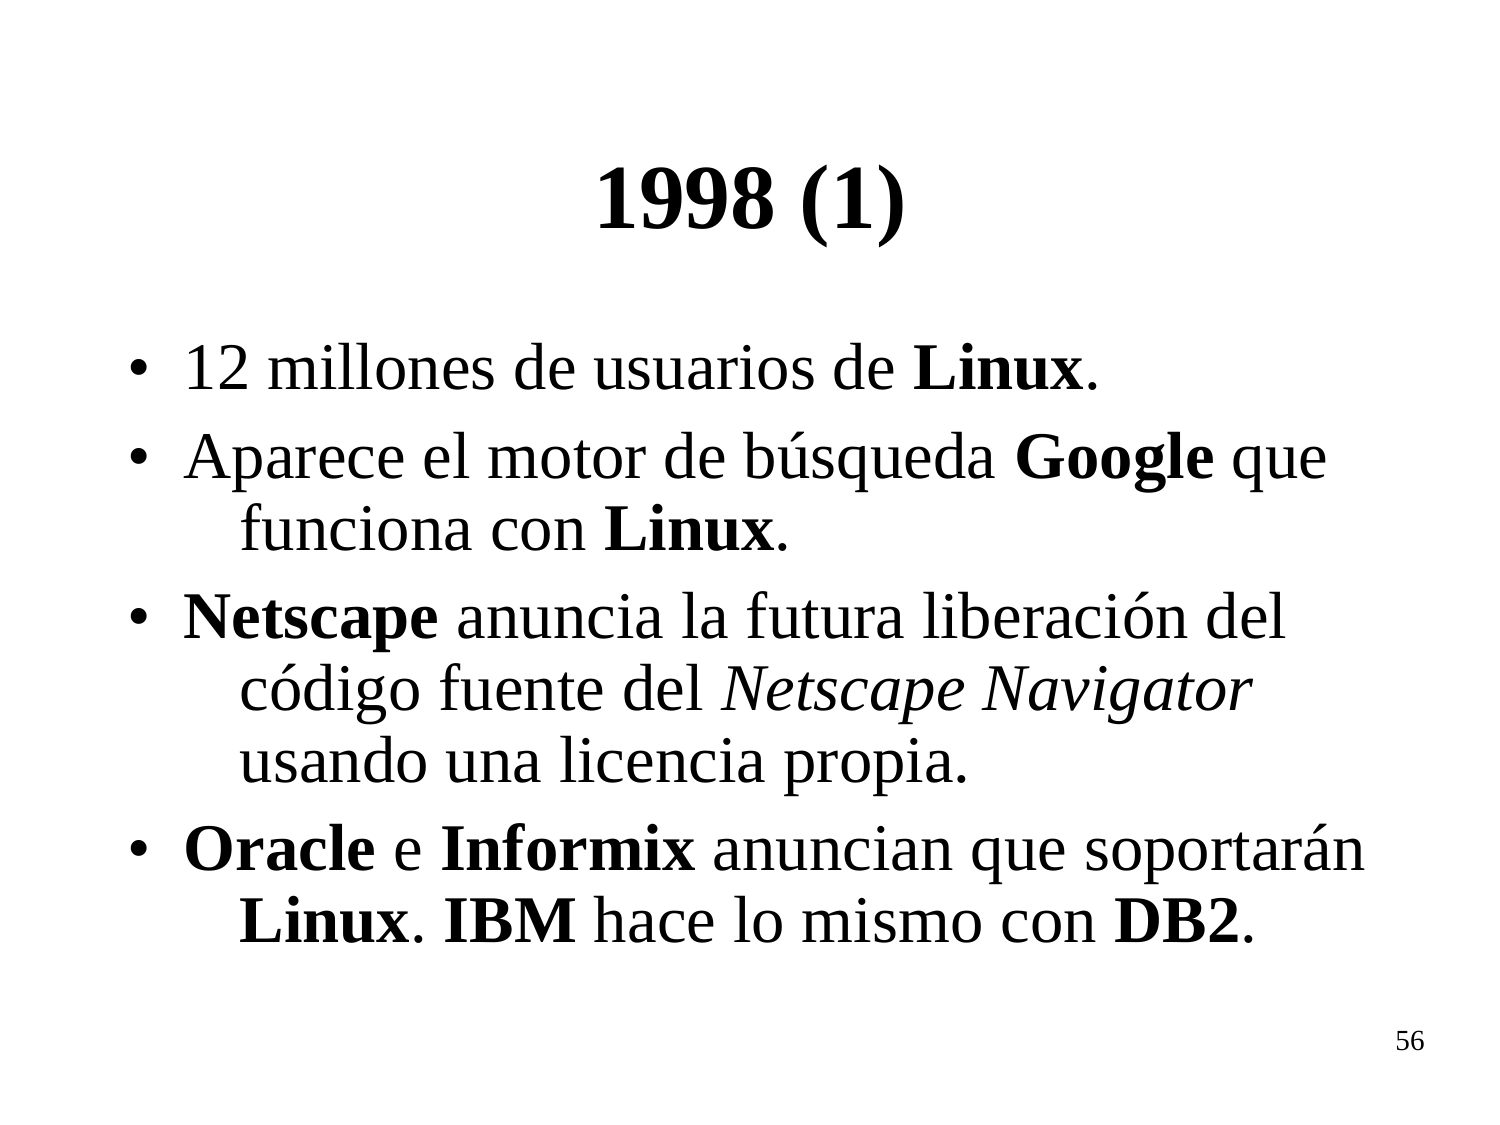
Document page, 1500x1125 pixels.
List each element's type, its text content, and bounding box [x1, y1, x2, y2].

list 12 millones de usuarios de Linux. Aparece el motor de búsqueda Google que funciona con Linux. Netscape anuncia la futura liberación del código fuente del Netscape Navigator usando una licencia propia. Oracle e Informix anuncian que soportarán Linux. IBM hace lo mismo con DB2. [112, 324, 1388, 1000]
title 1998 (1) [112, 99, 1388, 288]
